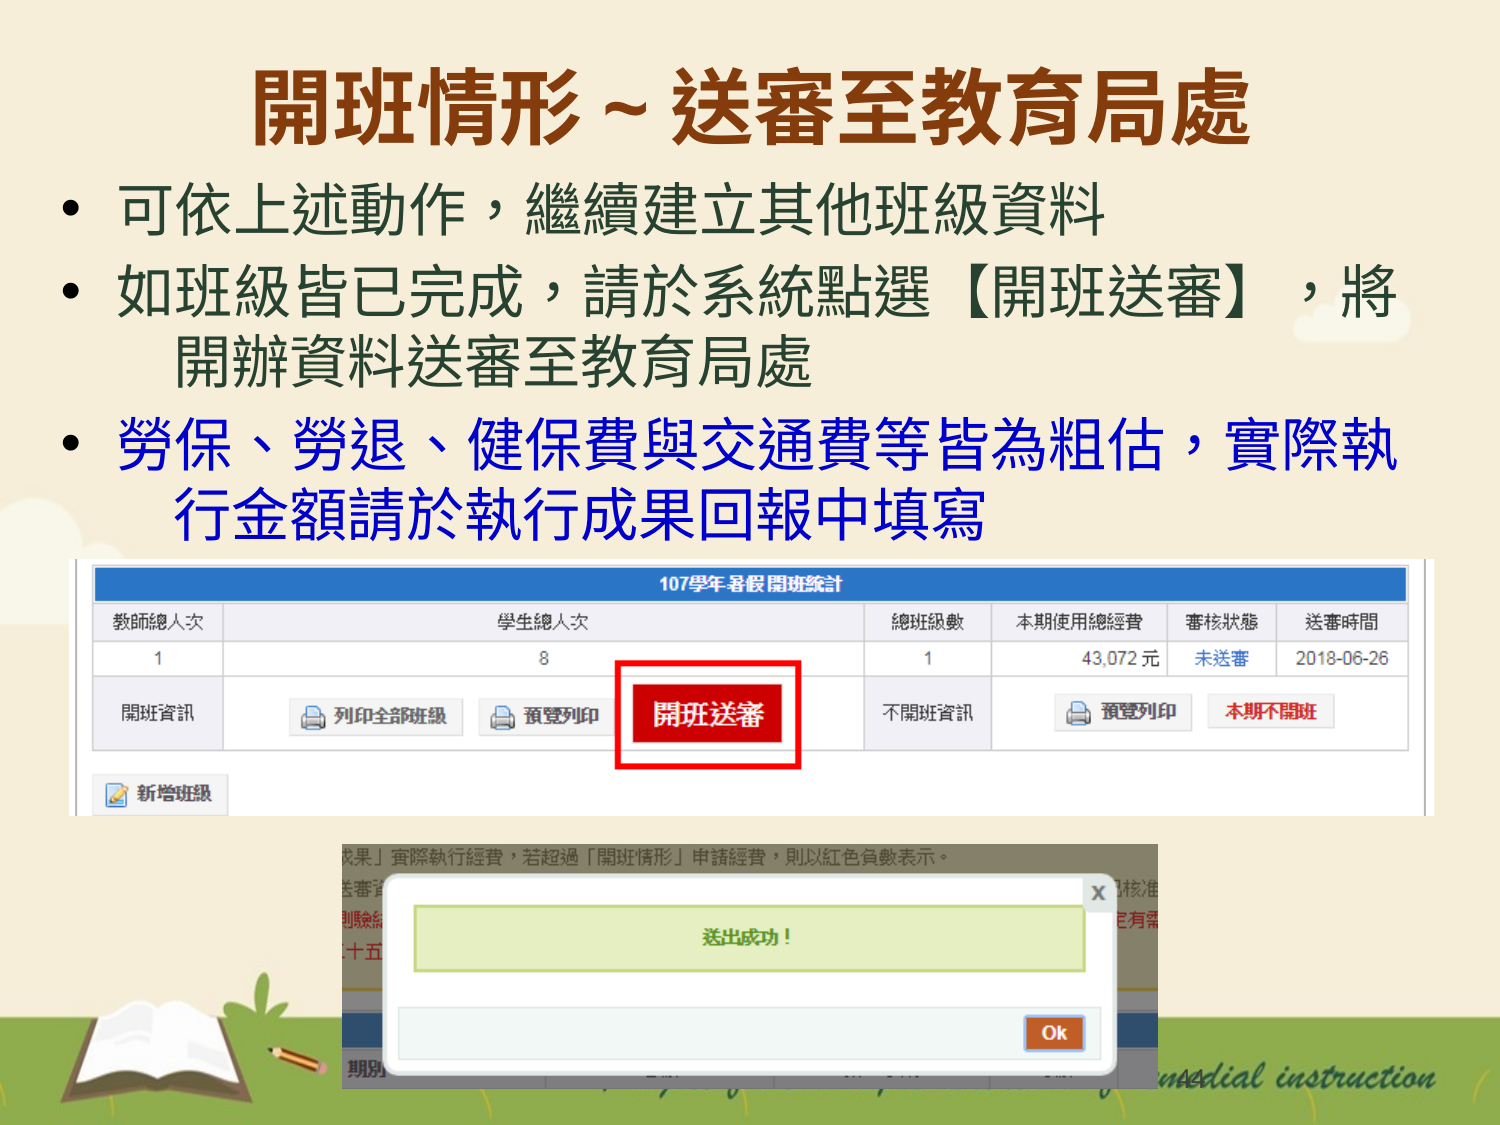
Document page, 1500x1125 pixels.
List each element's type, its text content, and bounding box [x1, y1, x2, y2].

text_box 可依上述動作，繼續建立其他班級資料 如班級皆已完成，請於系統點選【開班送審】，將開辦資料送審至教育局處 勞保、勞退、健保費與交通費等皆為粗估，實際執行金額請於執行成果回報中填寫 [46, 178, 1454, 555]
title 開班情形~送審至教育局處 [13, 45, 1491, 178]
picture [68, 559, 1435, 816]
text_box [1161, 1046, 1499, 1107]
picture [342, 844, 1158, 1089]
